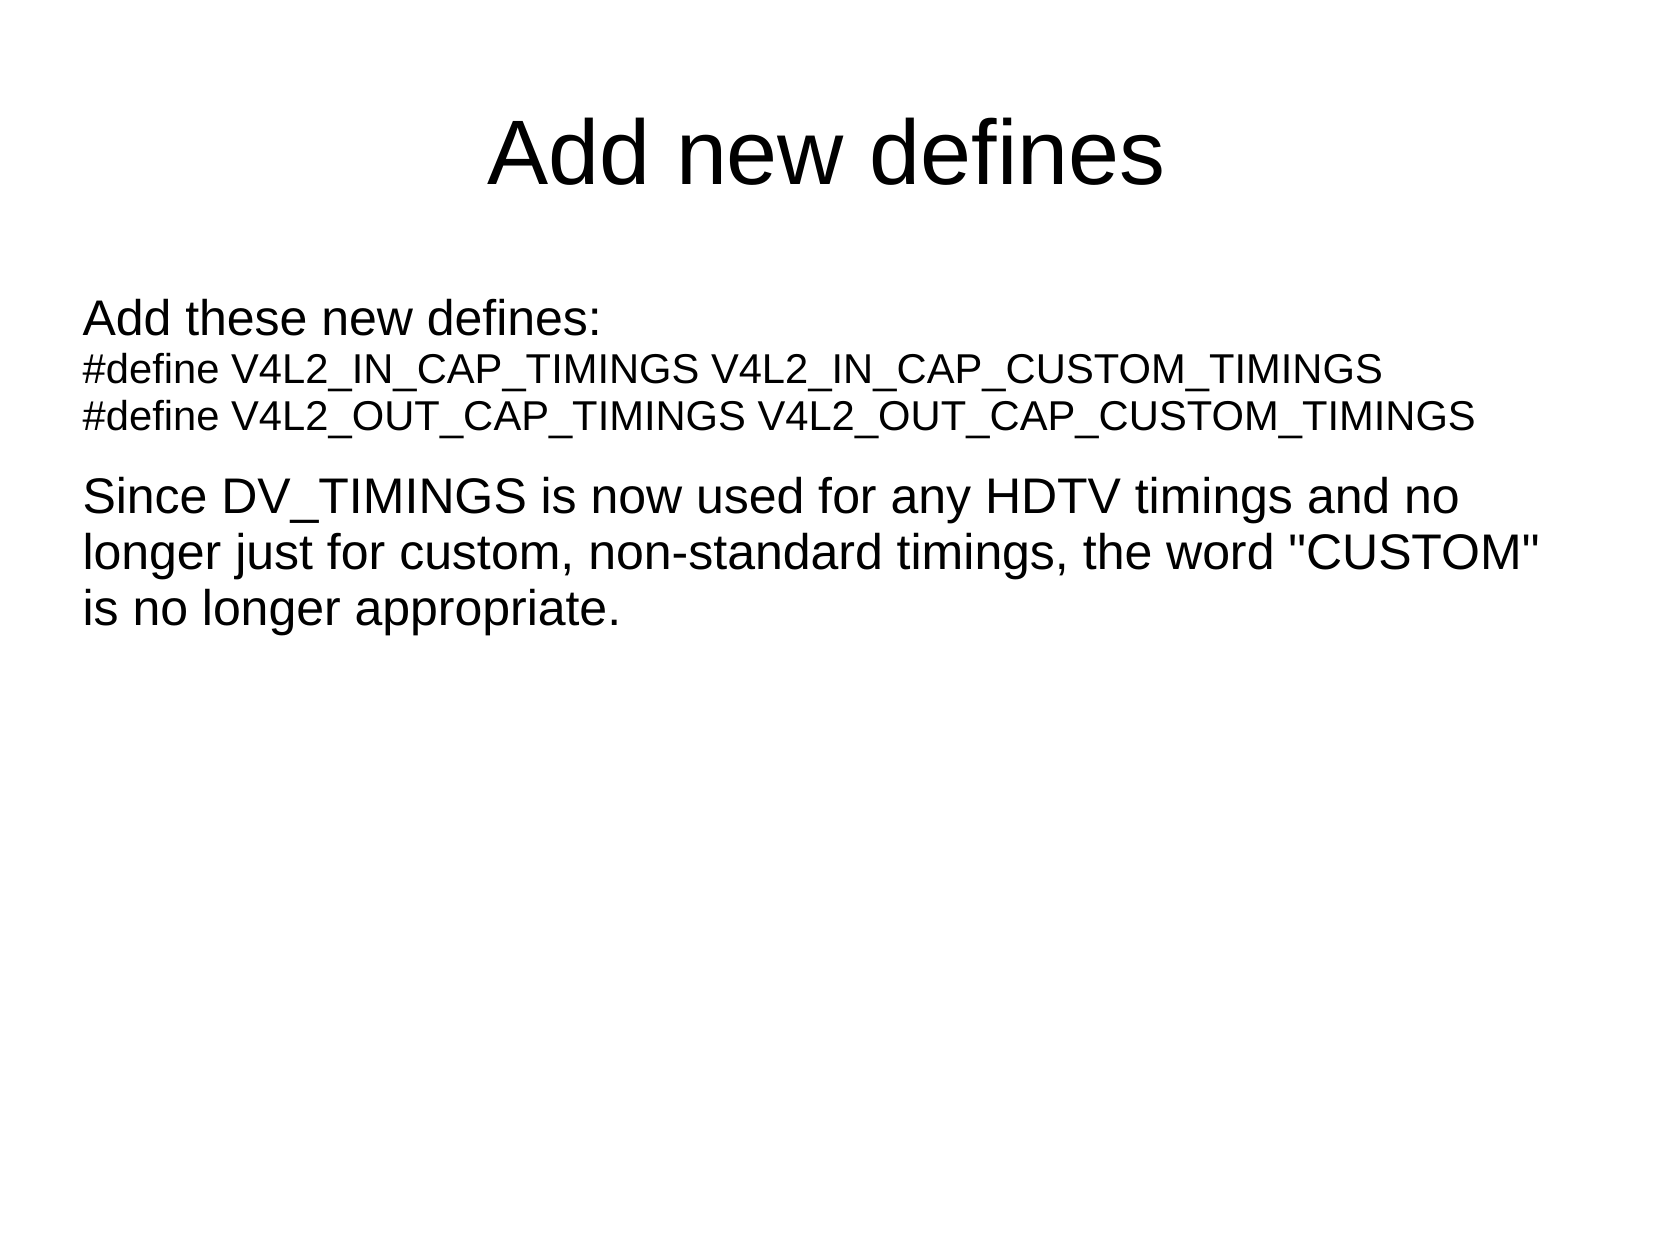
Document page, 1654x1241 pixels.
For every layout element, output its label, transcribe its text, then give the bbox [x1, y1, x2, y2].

list Add these new defines: #define V4L2_IN_CAP_TIMINGS V4L2_IN_CAP_CUSTOM_TIMINGS #define V4L2_OUT_CAP_TIMINGS V4L2_OUT_CAP_CUSTOM_TIMINGS Since DV_TIMINGS is now used for any HDTV timings and no longer just for custom, non-standard timings, the word "CUSTOM" is no longer appropriate. [82, 290, 1571, 1094]
title Add new defines [82, 56, 1571, 250]
